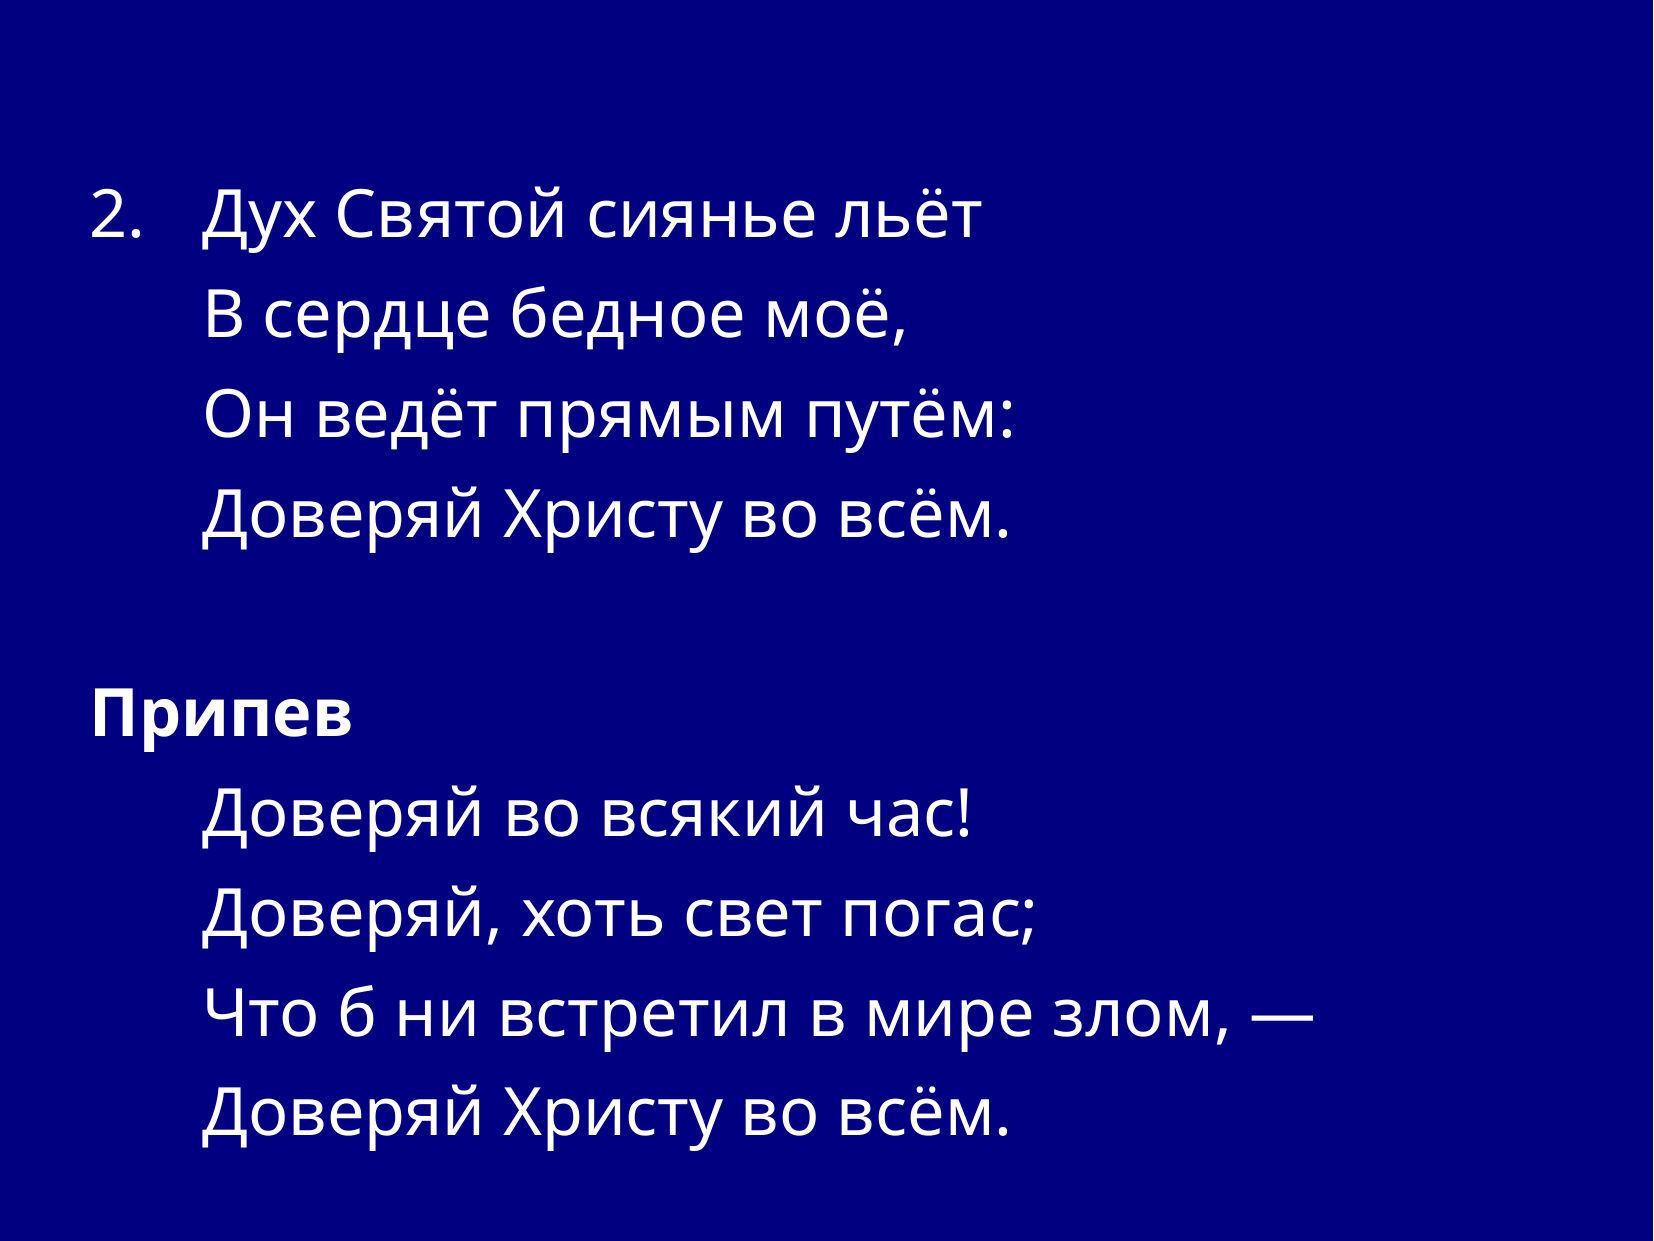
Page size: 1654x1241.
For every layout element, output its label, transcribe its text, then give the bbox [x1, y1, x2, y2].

text_box 2. Дух Святой сиянье льёт В сердце бедное моё, Он ведёт прямым путём: Доверяй Христу во всём. Припев Доверяй во всякий час! Доверяй, хоть свет погас; Что б ни встретил в мире злом, — Доверяй Христу во всём. [75, 150, 1576, 1163]
